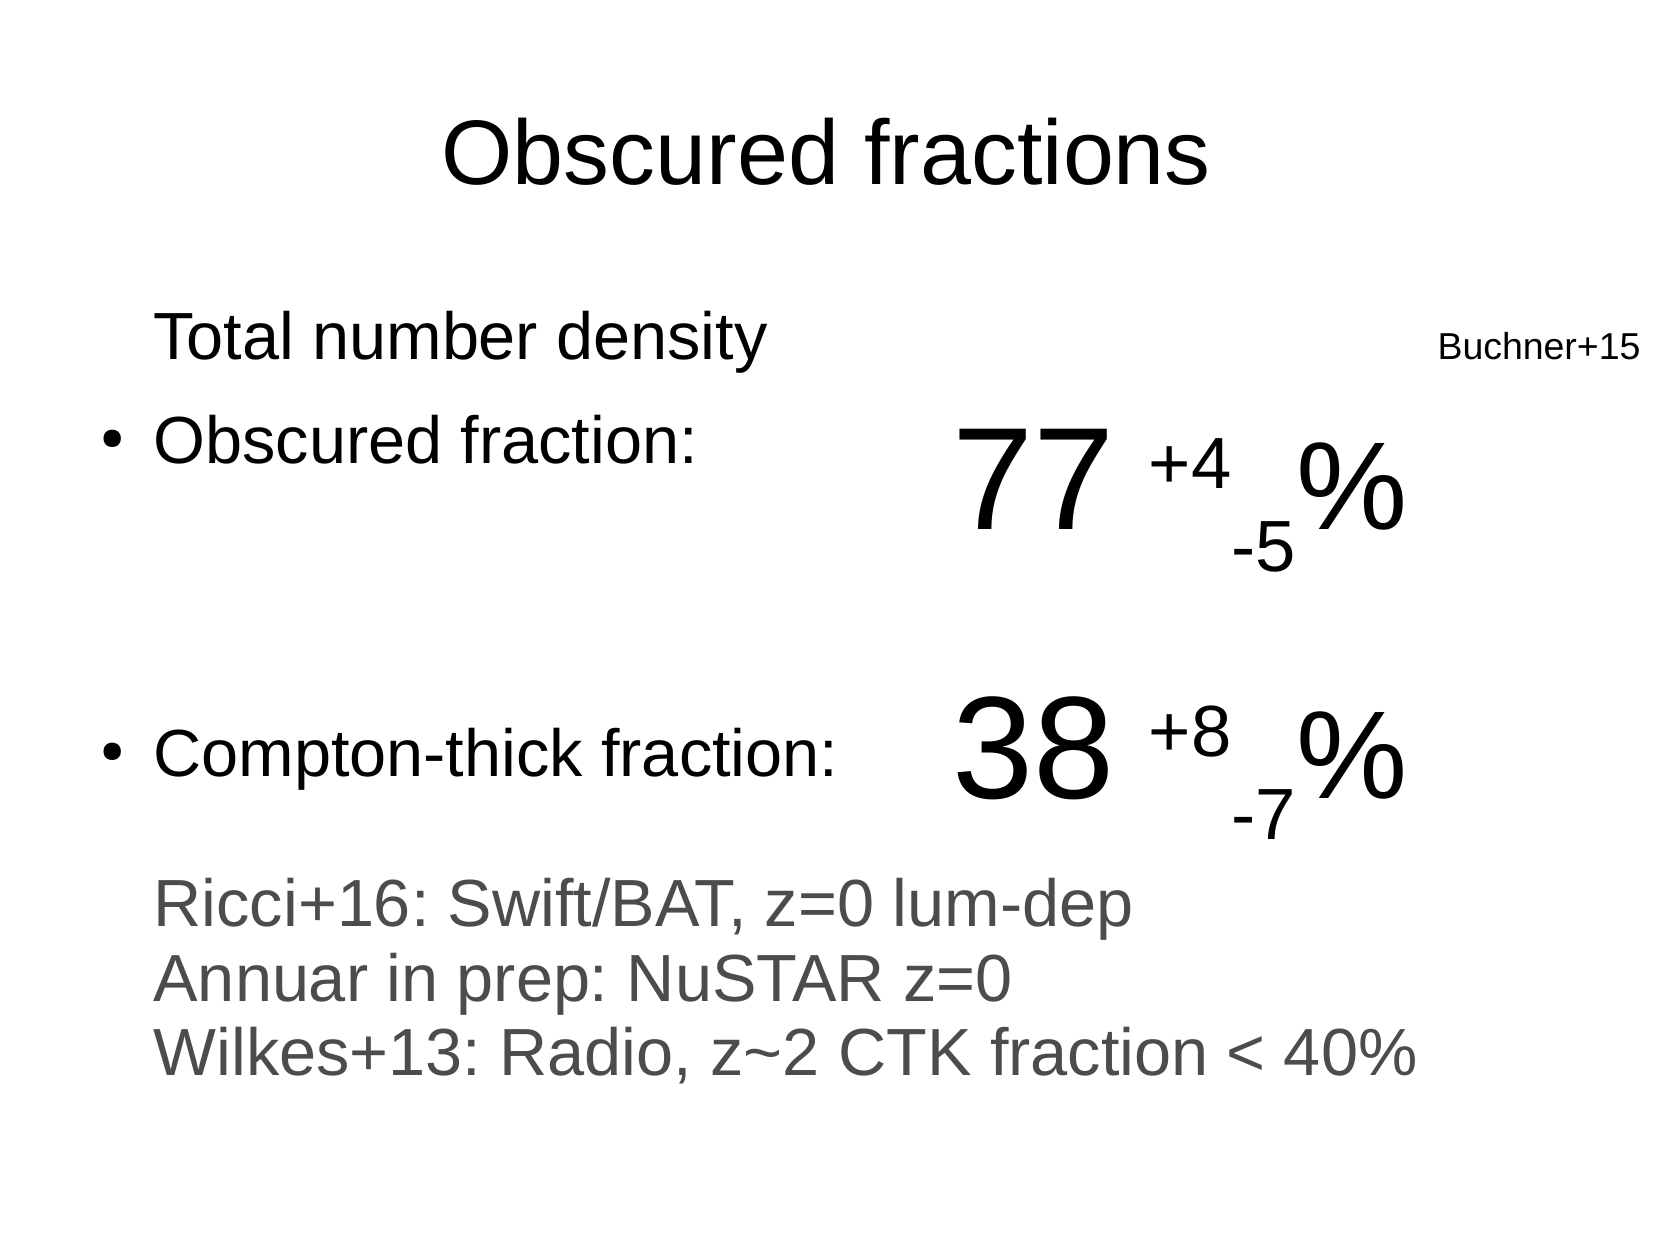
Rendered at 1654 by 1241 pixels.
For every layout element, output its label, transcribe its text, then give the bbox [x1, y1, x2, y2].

list Total number density Obscured fraction: Compton-thick fraction: Ricci+16: Swift/BAT, z=0 lum-dep Annuar in prep: NuSTAR z=0 Wilkes+13: Radio, z~2 CTK fraction < 40% [82, 299, 1571, 1216]
text_box 77 +4-5% [937, 390, 1523, 594]
text_box 38 +8-7% [937, 658, 1523, 863]
text_box Buchner+15 [1387, 318, 1654, 376]
title Obscured fractions [82, 49, 1571, 257]
